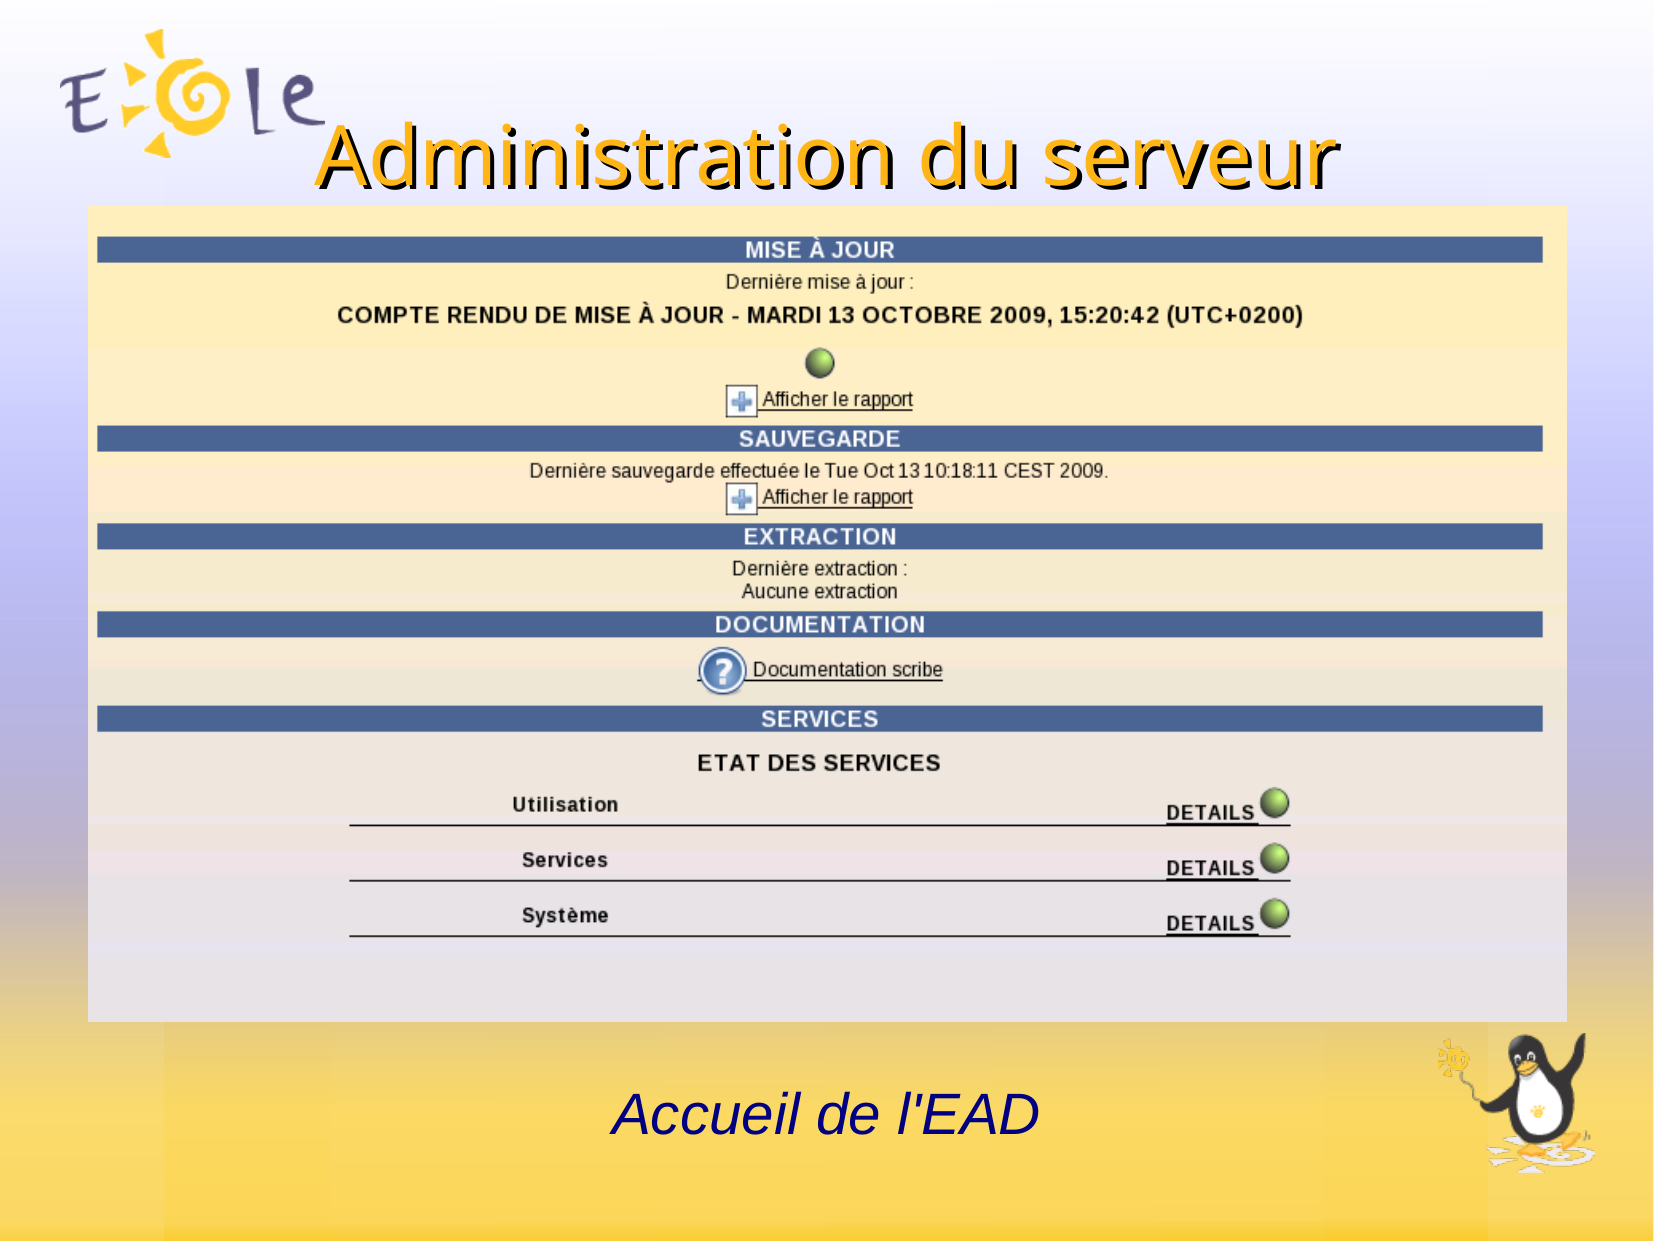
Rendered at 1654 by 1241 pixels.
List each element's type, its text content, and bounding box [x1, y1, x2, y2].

picture [0, 0, 1654, 1241]
title Administration du serveur [82, 49, 1571, 257]
text_box Accueil de l'EAD [29, 1077, 1625, 1152]
